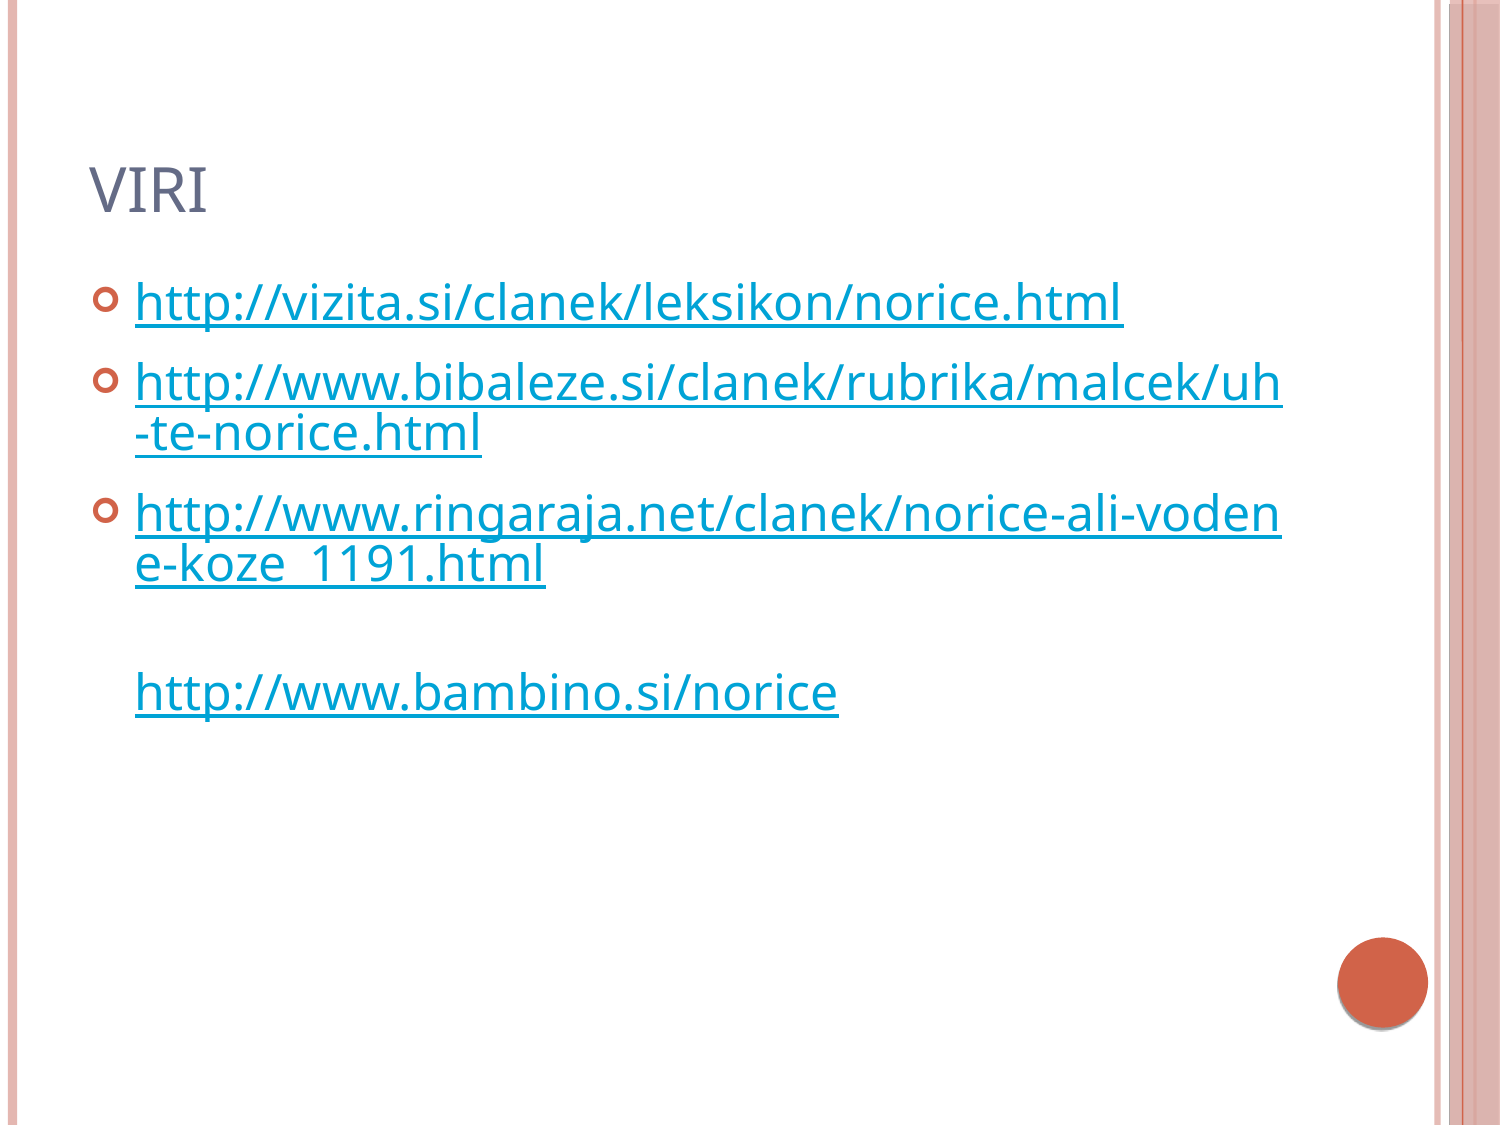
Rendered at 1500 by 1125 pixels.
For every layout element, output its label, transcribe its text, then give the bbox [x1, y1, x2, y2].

title Viri [75, 45, 1300, 233]
list http://vizita.si/clanek/leksikon/norice.html http://www.bibaleze.si/clanek/rubrika/malcek/uh-te-norice.html http://www.ringaraja.net/clanek/norice-ali-vodene-koze_1191.html http://www.bambino.si/norice [75, 262, 1300, 1062]
